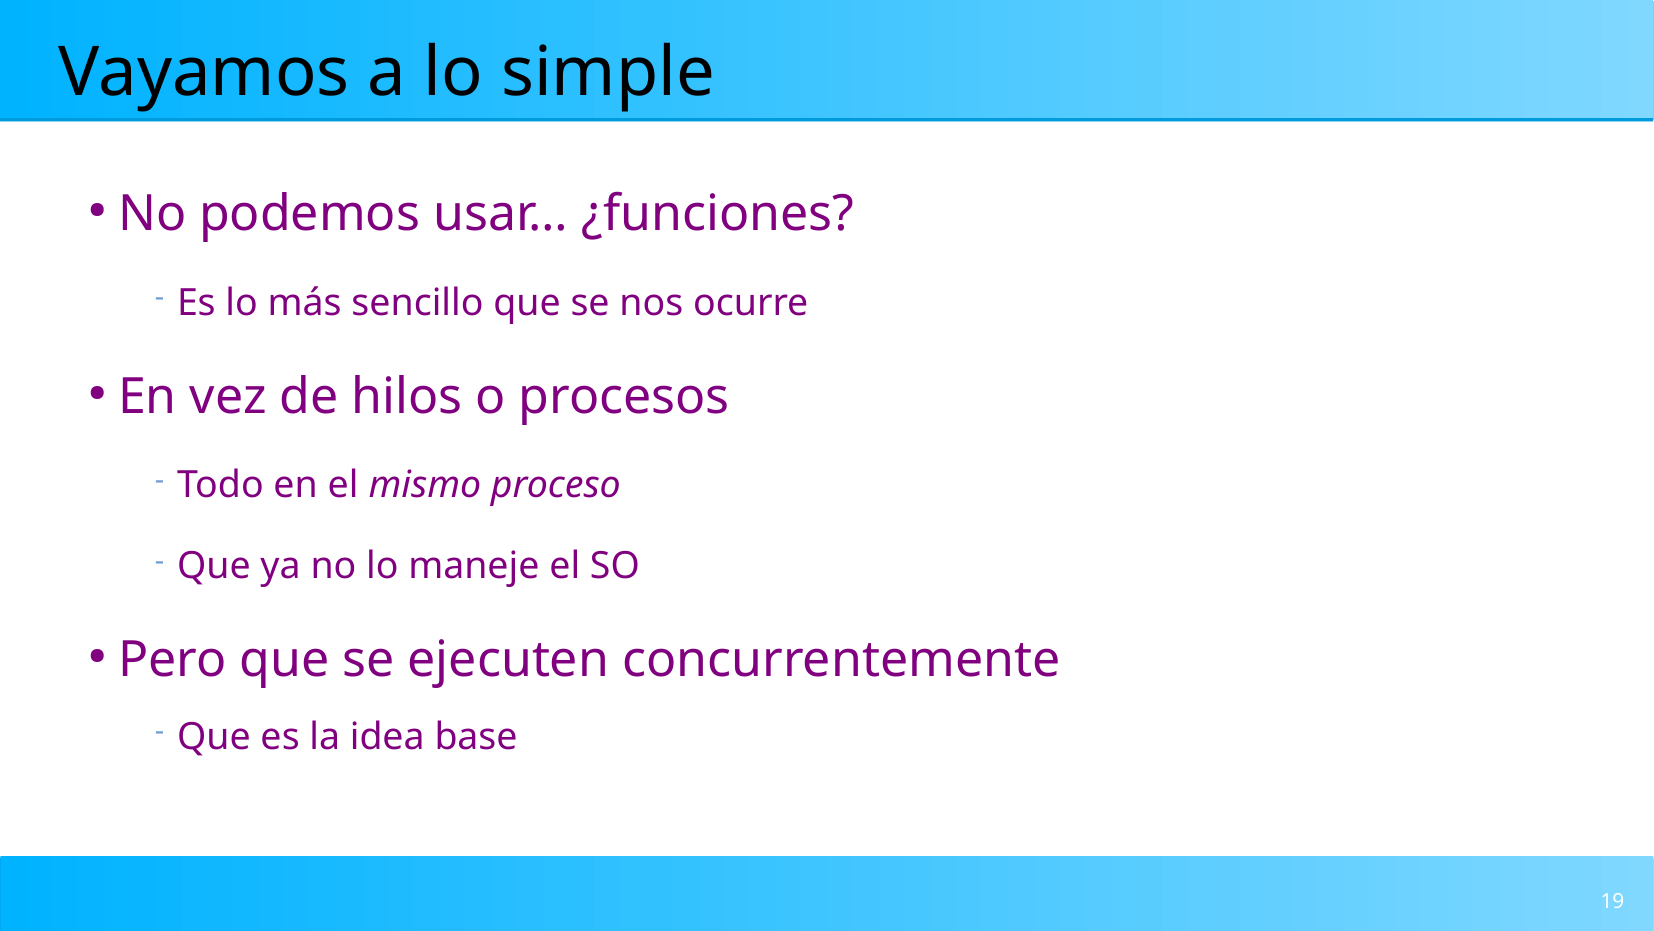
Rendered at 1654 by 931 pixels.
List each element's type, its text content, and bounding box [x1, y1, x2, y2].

title Vayamos a lo simple [59, 29, 1595, 108]
list No podemos usar… ¿funciones? Es lo más sencillo que se nos ocurre En vez de hilos o procesos Todo en el mismo proceso Que ya no lo maneje el SO Pero que se ejecuten concurrentemente Que es la idea base [59, 177, 1595, 768]
